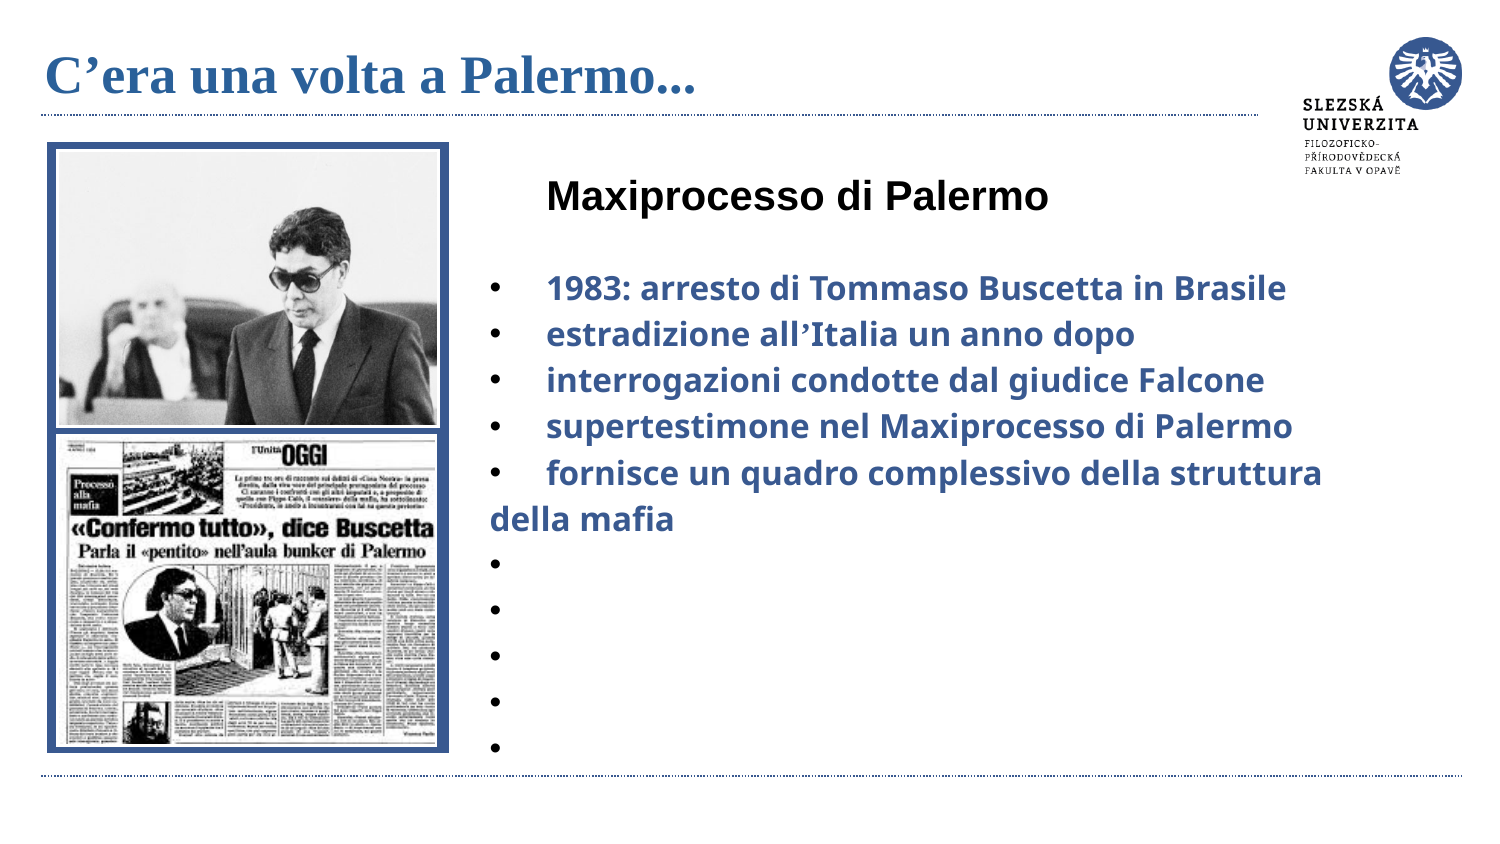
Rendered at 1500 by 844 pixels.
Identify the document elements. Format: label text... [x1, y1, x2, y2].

text_box Maxiprocesso di Palermo [531, 165, 1406, 249]
title Cʼera una volta a Palermo... [29, 32, 1123, 116]
picture [59, 437, 435, 744]
list 1983: arresto di Tommaso Buscetta in Brasile estradizione allʼItalia un anno dopo interrogazioni condotte dal giudice Falcone supertestimone nel Maxiprocesso di Palermo fornisce un quadro complessivo della struttura della mafia [474, 259, 1489, 662]
text_box [47, 142, 449, 753]
picture [59, 151, 438, 426]
